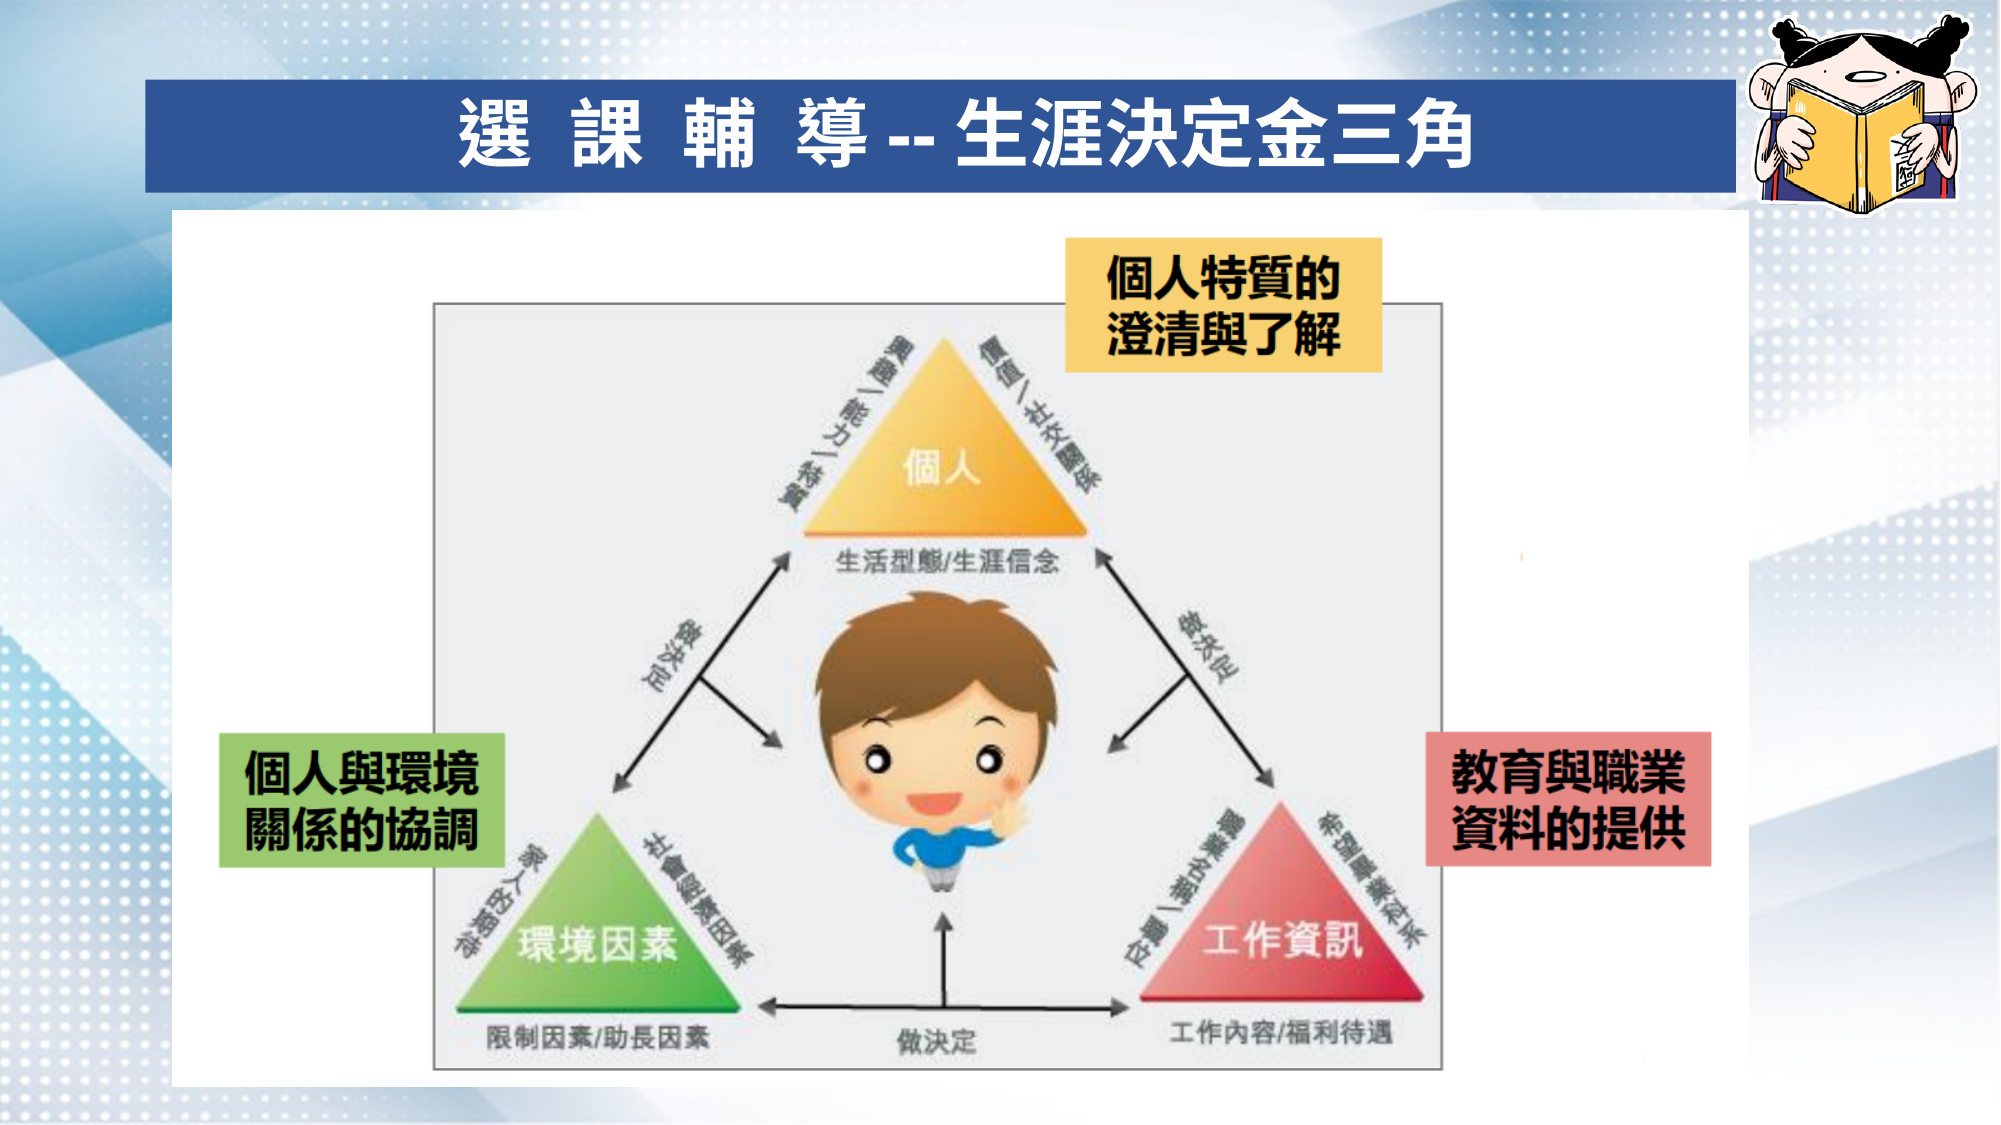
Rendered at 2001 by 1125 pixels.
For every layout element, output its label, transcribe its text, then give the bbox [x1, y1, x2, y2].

text_box 選 課 輔 導--生涯決定金三角 [145, 79, 1726, 193]
picture [0, 0, 2000, 1125]
